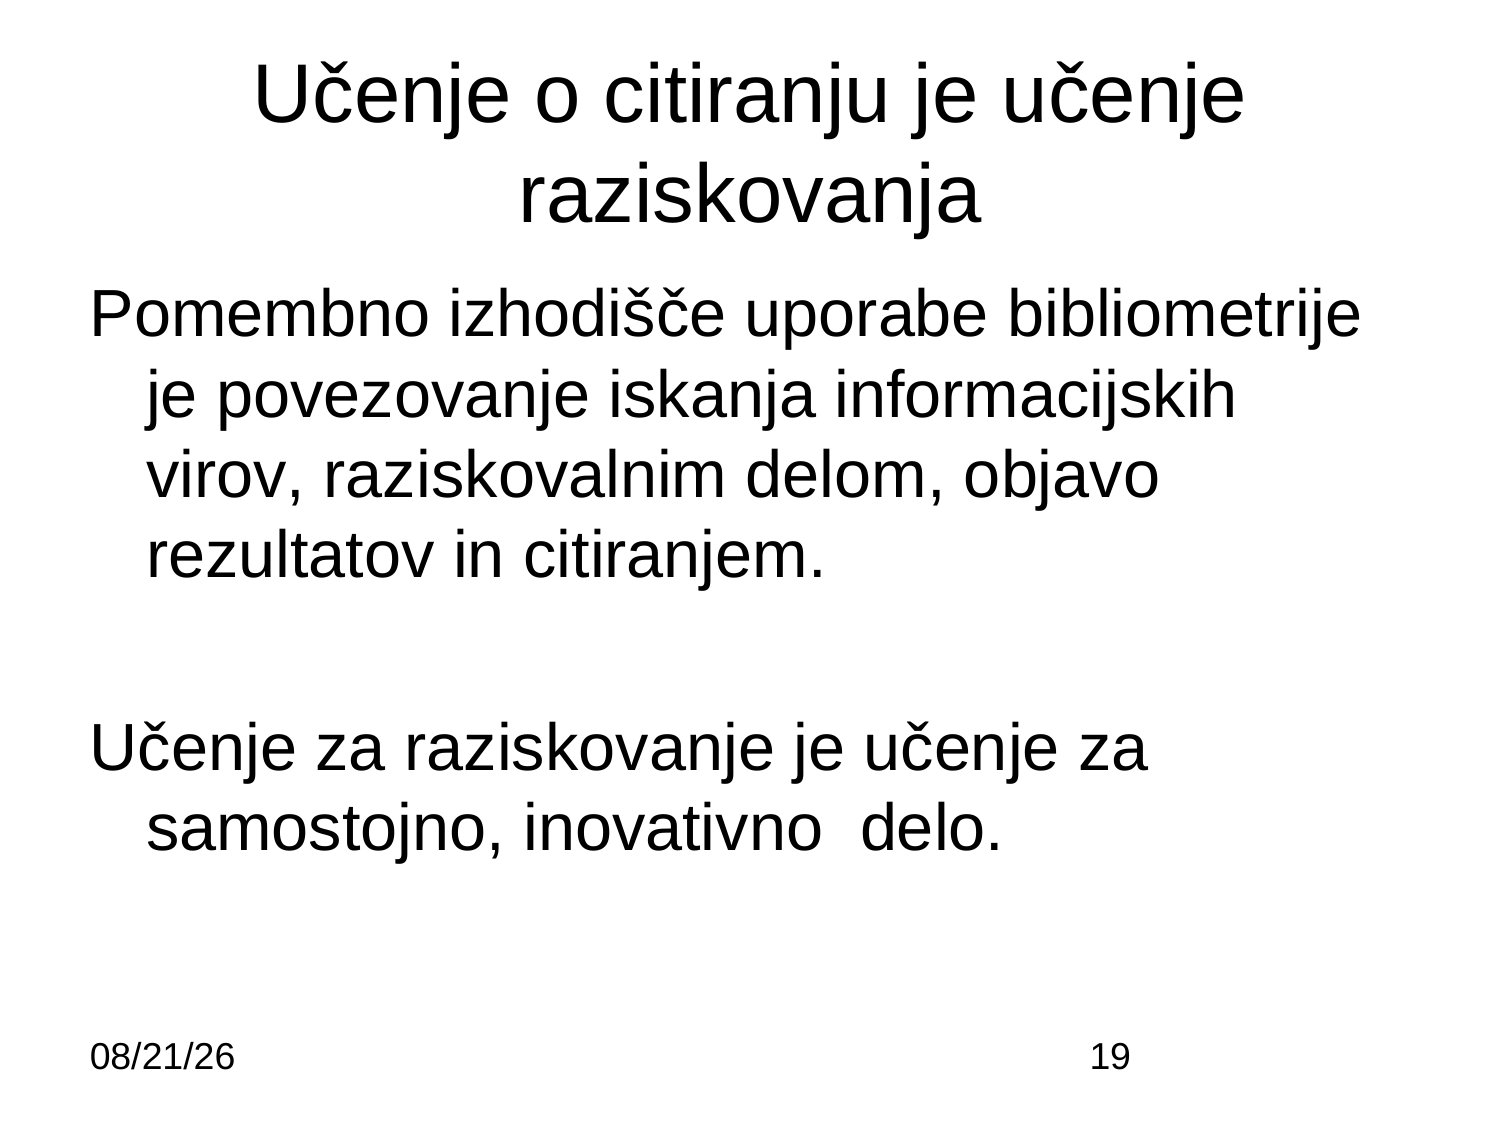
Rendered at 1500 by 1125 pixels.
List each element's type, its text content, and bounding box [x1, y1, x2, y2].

list Pomembno izhodišče uporabe bibliometrije je povezovanje iskanja informacijskih virov, raziskovalnim delom, objavo rezultatov in citiranjem. Učenje za raziskovanje je učenje za samostojno, inovativno delo. [75, 262, 1426, 1006]
title Učenje o citiranju je učenje raziskovanja [75, 31, 1426, 247]
